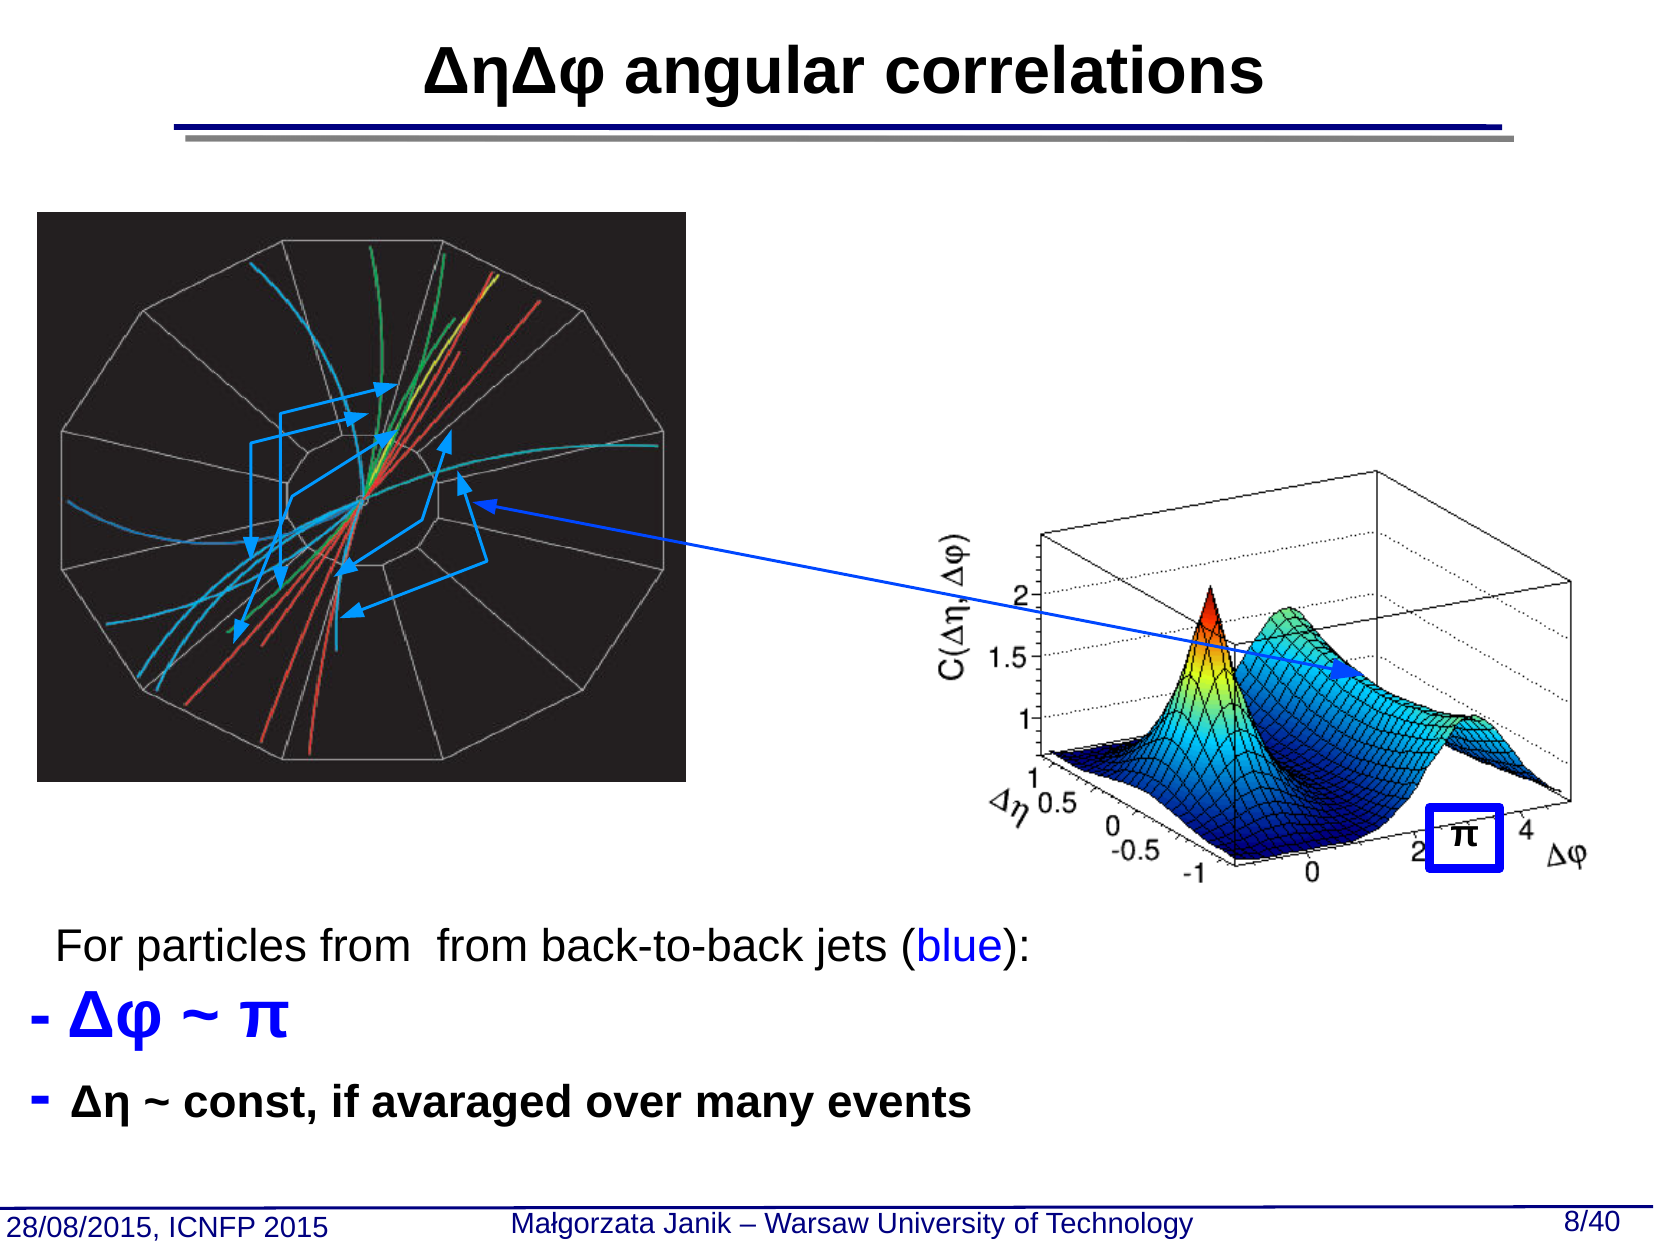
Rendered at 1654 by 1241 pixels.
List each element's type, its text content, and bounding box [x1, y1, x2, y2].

picture [894, 443, 1612, 787]
text_box π [1435, 805, 1495, 863]
picture [37, 212, 686, 782]
title ΔηΔφ angular correlations [0, 0, 1653, 169]
subtitle For particles from from back-to-back jets (blue): - Δφ ~ π - Δη ~ const, if avaraged over many events [29, 787, 1624, 1241]
